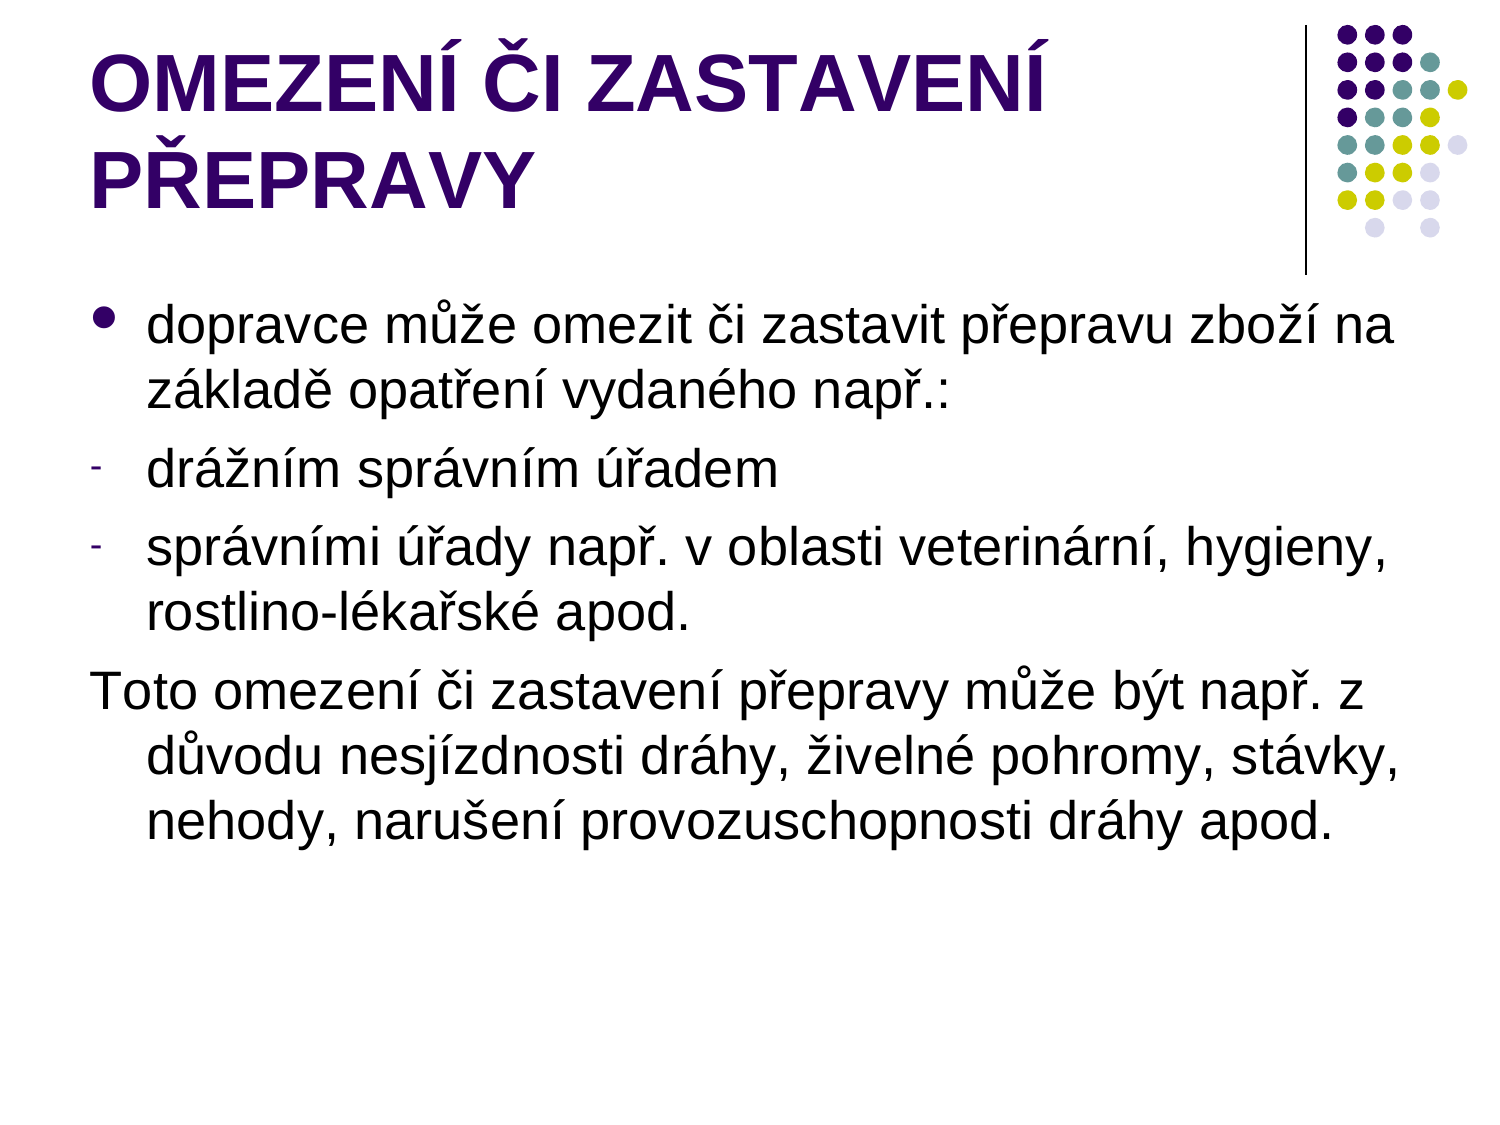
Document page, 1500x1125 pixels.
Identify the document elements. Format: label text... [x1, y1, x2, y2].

list dopravce může omezit či zastavit přepravu zboží na základě opatření vydaného např.: drážním správním úřadem správními úřady např. v oblasti veterinární, hygieny, rostlino-lékařské apod. Toto omezení či zastavení přepravy může být např. z důvodu nesjízdnosti dráhy, živelné pohromy, stávky, nehody, narušení provozuschopnosti dráhy apod. [75, 282, 1426, 1006]
title OMEZENÍ ČI ZASTAVENÍ PŘEPRAVY [74, 20, 1313, 233]
